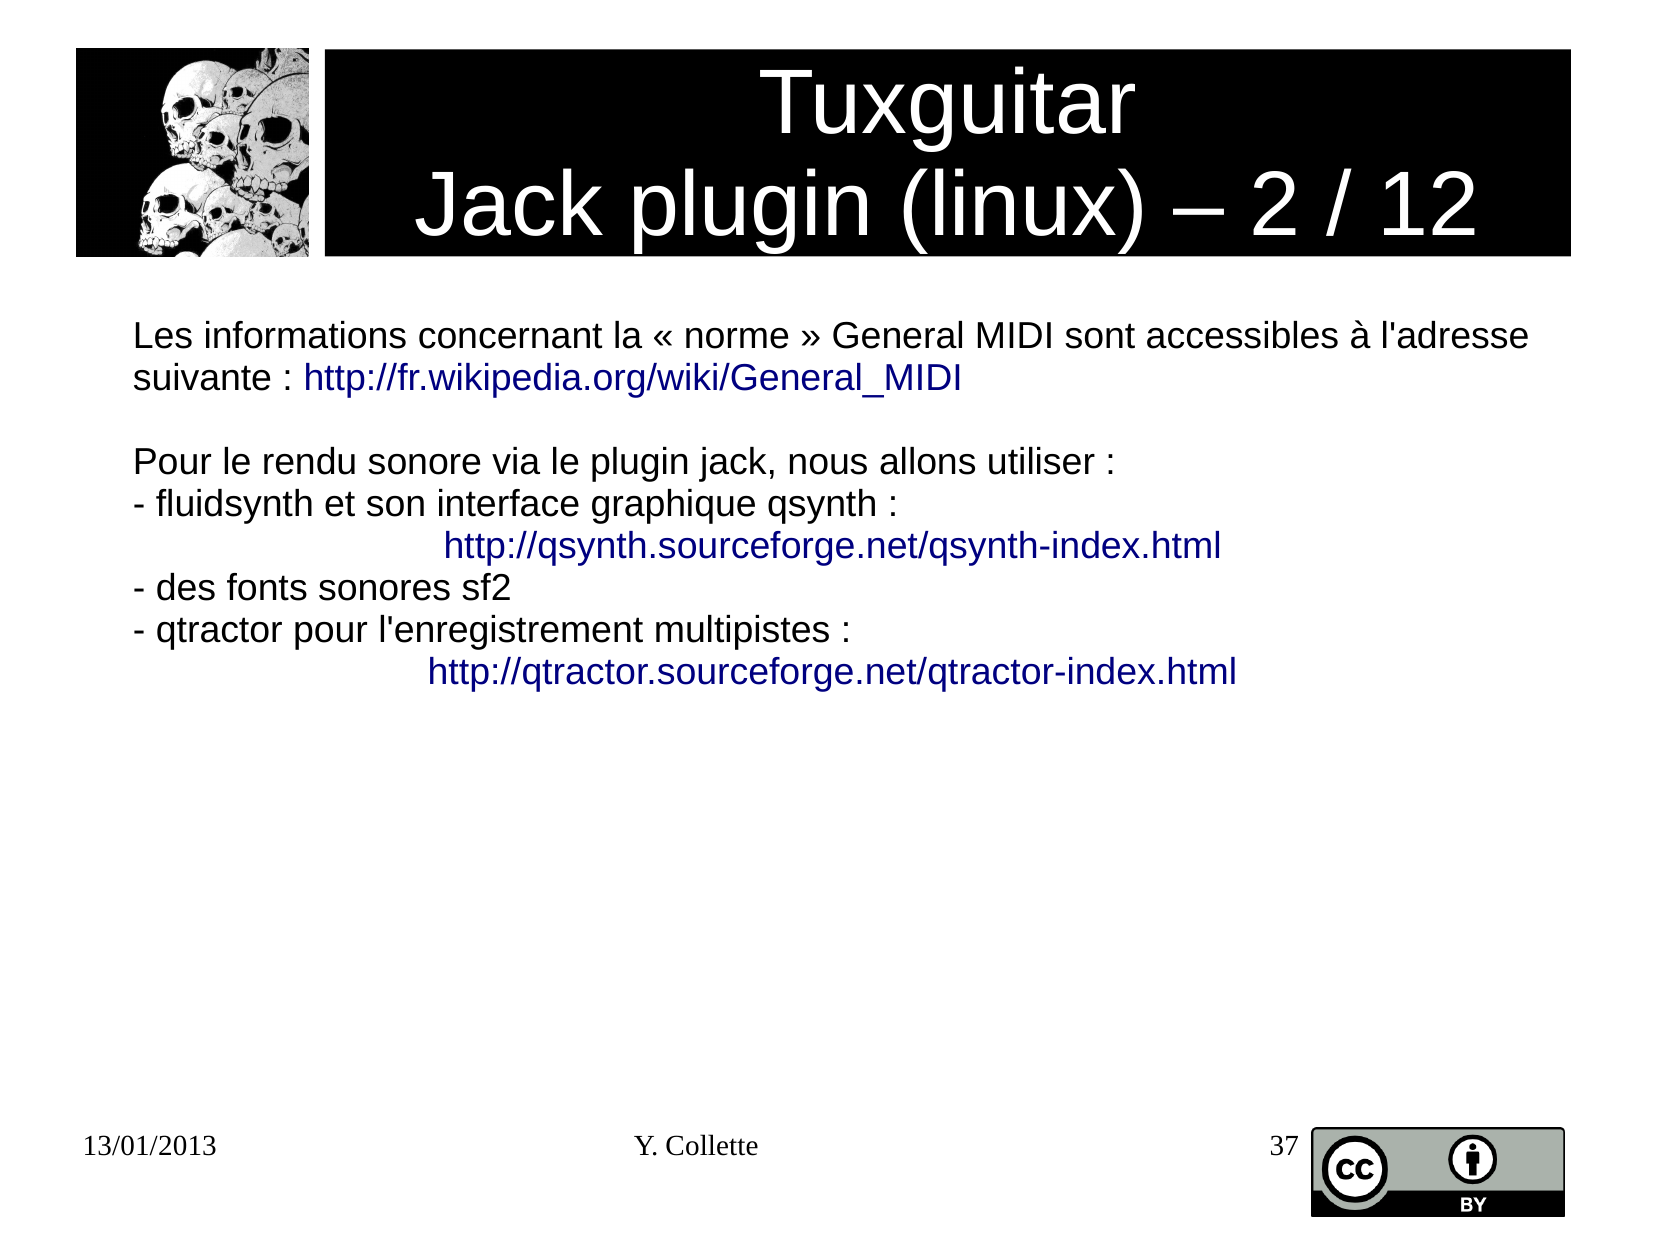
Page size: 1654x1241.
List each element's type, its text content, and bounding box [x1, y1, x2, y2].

picture [76, 48, 309, 257]
text_box Les informations concernant la « norme » General MIDI sont accessibles à l'adresse suivante : http://fr.wikipedia.org/wiki/General_MIDI Pour le rendu sonore via le plugin jack, nous allons utiliser : - fluidsynth et son interface graphique qsynth : http://qsynth.sourceforge.net/qsynth-index.html - des fonts sonores sf2 - qtractor pour l'enregistrement multipistes : http://qtractor.sourceforge.net/qtractor-index.html [118, 307, 1548, 742]
picture [1311, 1127, 1565, 1217]
title Tuxguitar Jack plugin (linux) – 2 / 12 [324, 49, 1571, 257]
